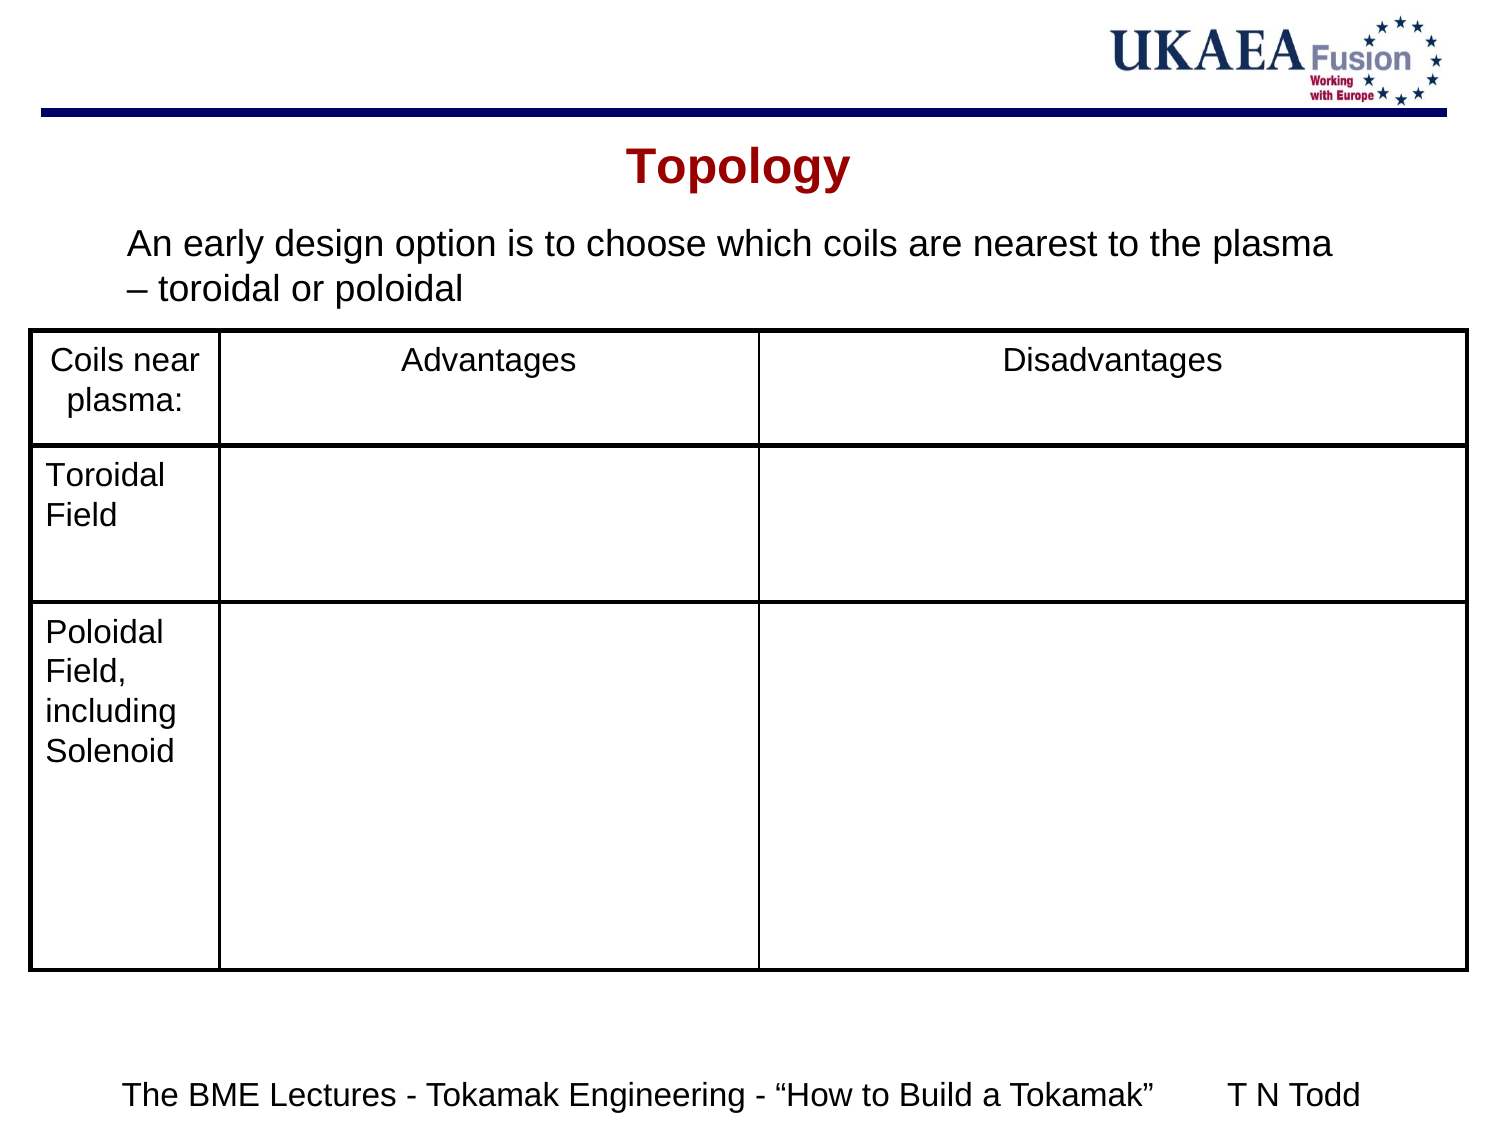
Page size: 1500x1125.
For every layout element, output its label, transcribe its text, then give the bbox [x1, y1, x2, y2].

text_box Advantages [221, 333, 758, 443]
text_box An early design option is to choose which coils are nearest to the plasma – toroidal or poloidal [112, 211, 1389, 317]
text_box Coils near plasma: [33, 333, 218, 443]
picture [1107, 15, 1443, 106]
text_box Poloidal Field, including Solenoid [33, 604, 218, 968]
text_box Toroidal Field [33, 448, 218, 600]
text_box Topology [407, 125, 1070, 201]
text_box Disadvantages [760, 333, 1465, 443]
